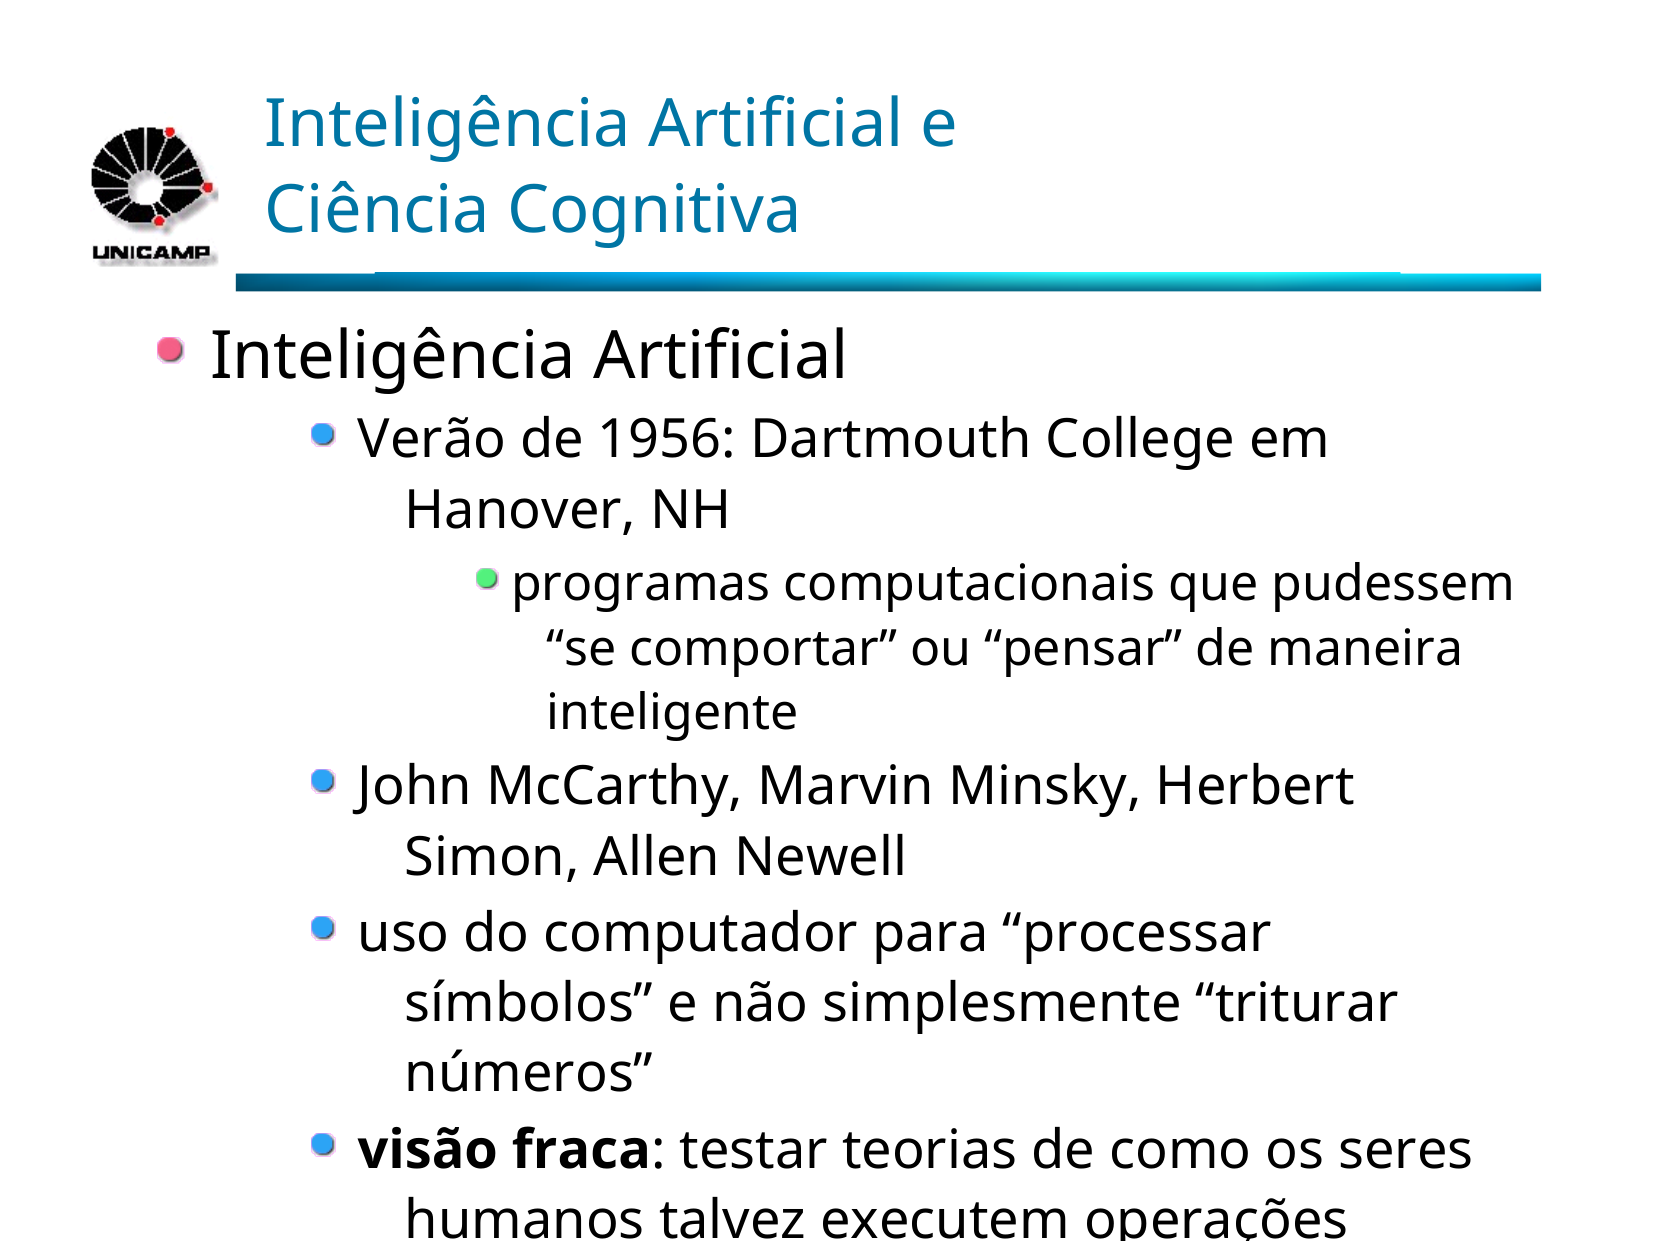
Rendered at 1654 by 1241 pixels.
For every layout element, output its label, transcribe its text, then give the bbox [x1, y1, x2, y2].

picture [125, 272, 1654, 295]
list Inteligência Artificial Verão de 1956: Dartmouth College em Hanover, NH programas computacionais que pudessem “se comportar” ou “pensar” de maneira inteligente John McCarthy, Marvin Minsky, Herbert Simon, Allen Newell uso do computador para “processar símbolos” e não simplesmente “triturar números” visão fraca: testar teorias de como os seres humanos talvez executem operações cognitivas visão forte: computador adequadamente programado “é uma mente” - possui estados cognitivos [121, 309, 1534, 1182]
title Inteligência Artificial e Ciência Cognitiva [264, 42, 1534, 250]
